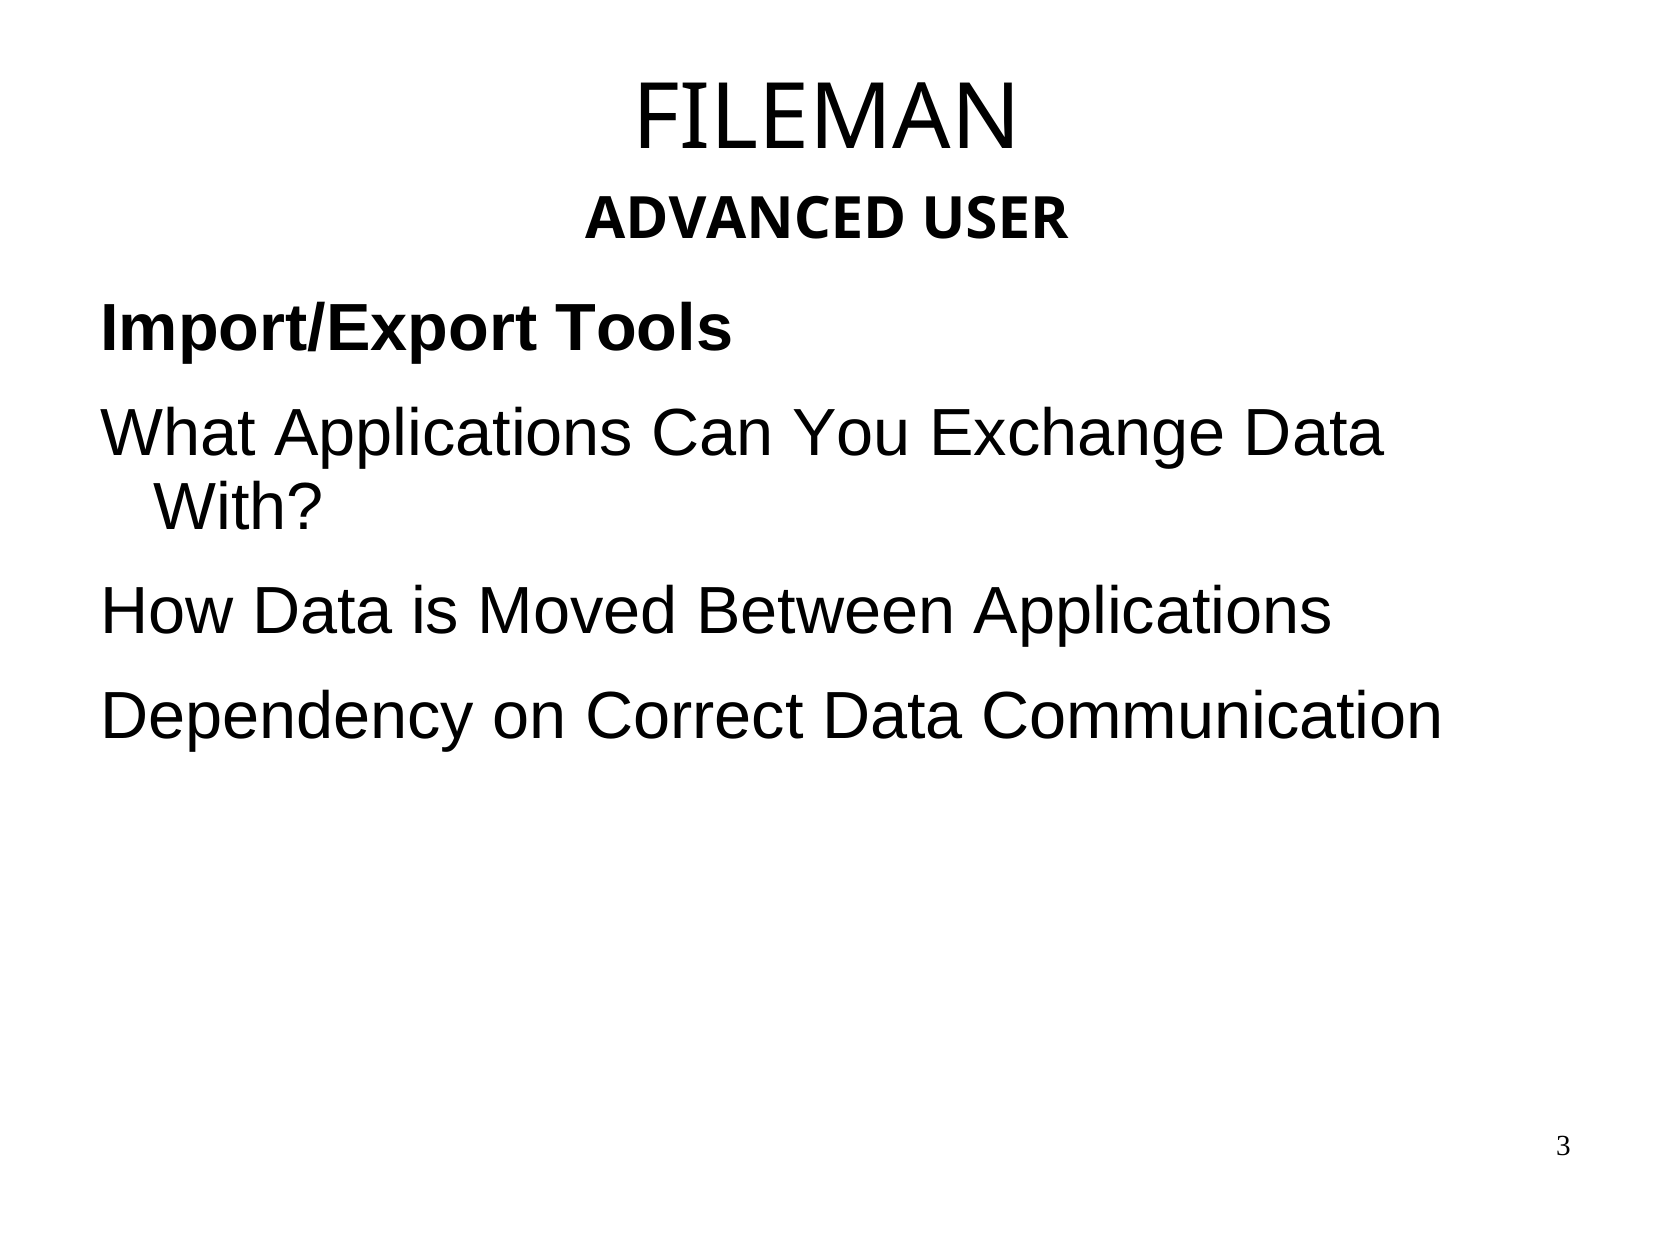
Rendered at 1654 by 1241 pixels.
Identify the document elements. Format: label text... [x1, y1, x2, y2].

list Import/Export Tools What Applications Can You Exchange Data With? How Data is Moved Between Applications Dependency on Correct Data Communication [82, 290, 1571, 1094]
title FILEMAN ADVANCED USER [82, 47, 1571, 259]
